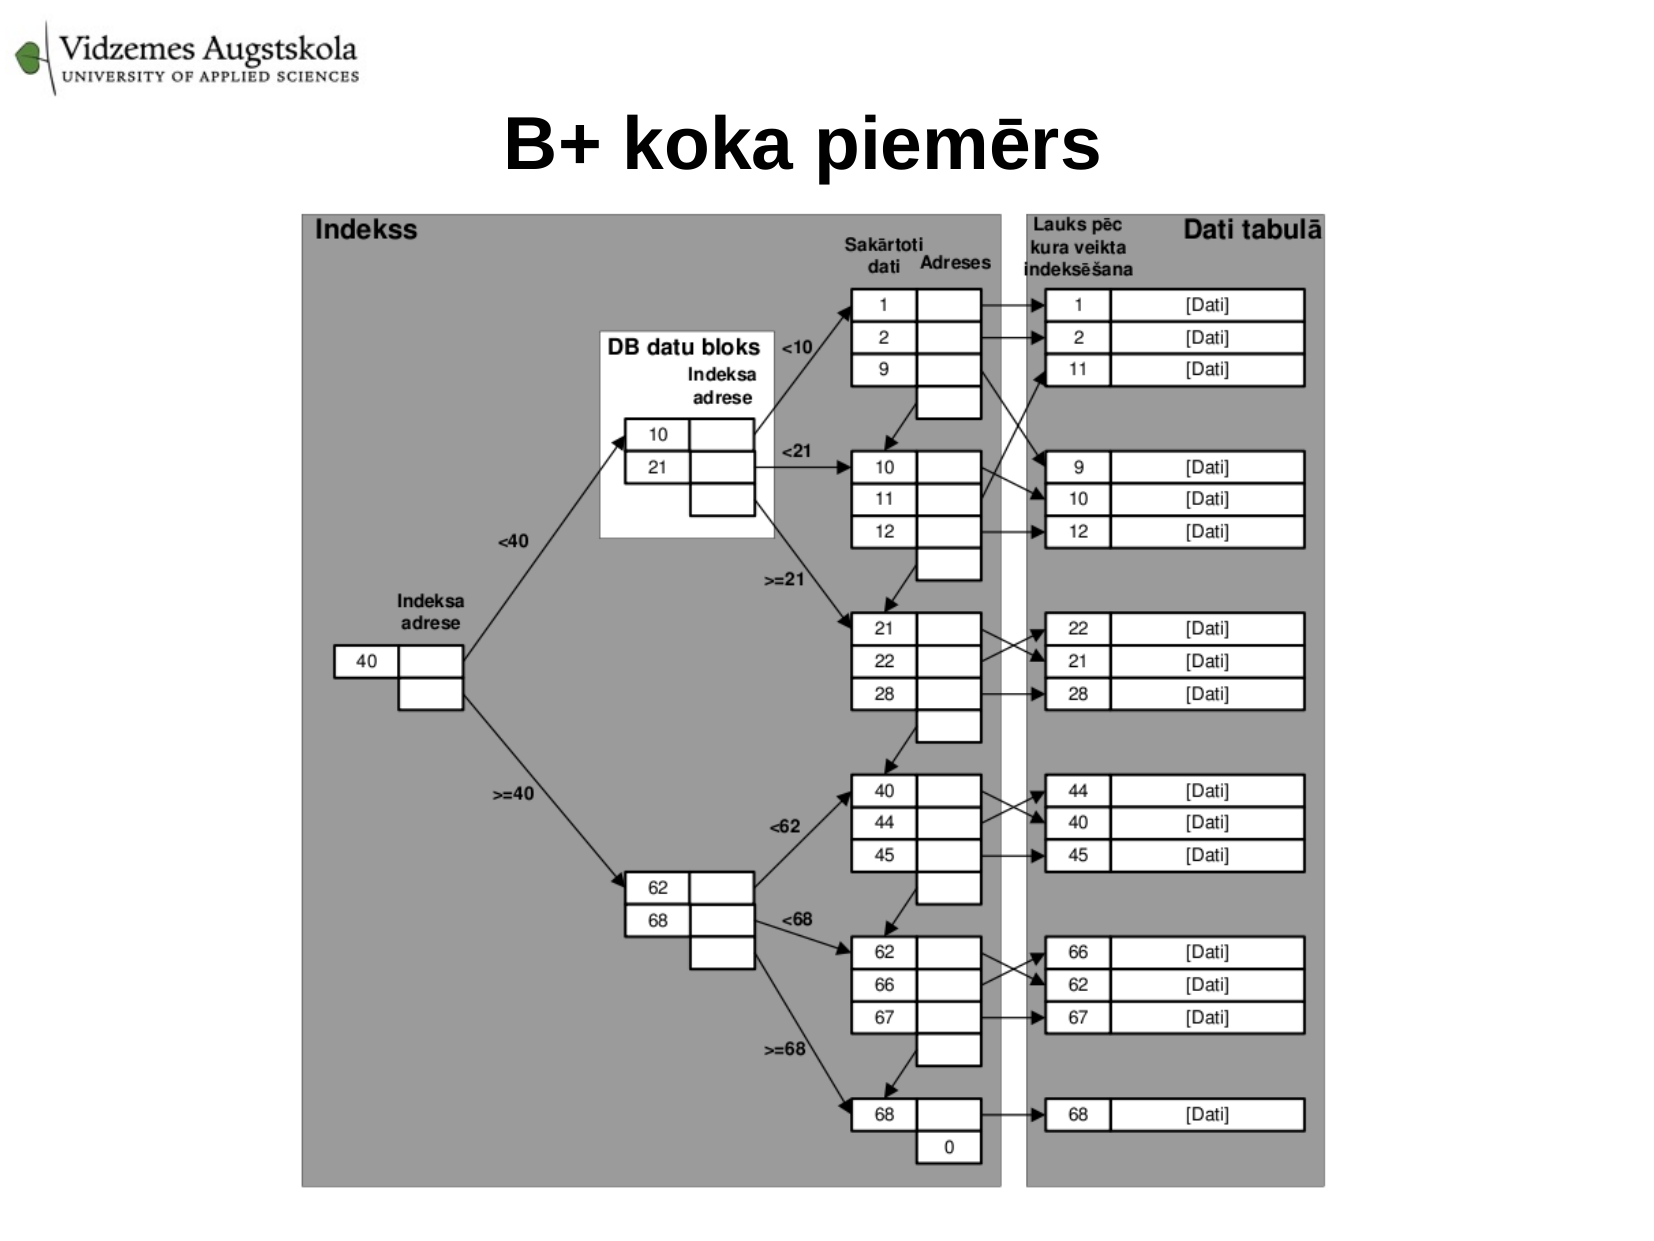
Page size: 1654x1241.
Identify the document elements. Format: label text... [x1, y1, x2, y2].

picture [295, 206, 1328, 1193]
title B+ koka piemērs [94, 103, 1512, 188]
picture [5, 2, 368, 113]
